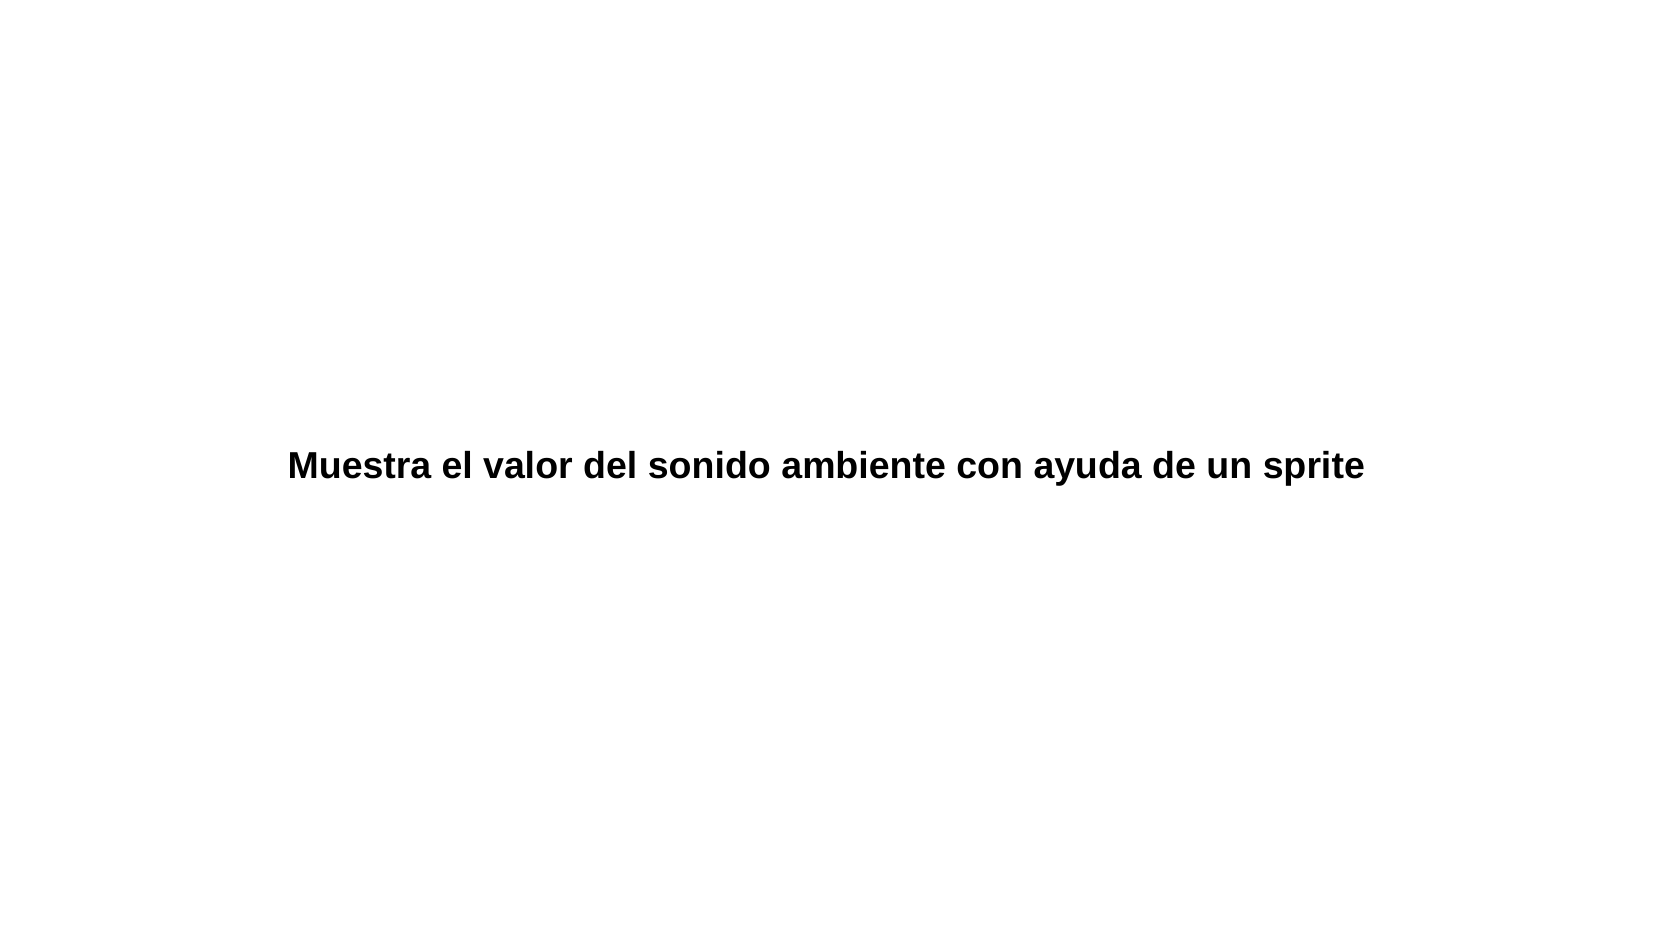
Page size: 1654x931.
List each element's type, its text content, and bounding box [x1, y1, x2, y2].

text_box Muestra el valor del sonido ambiente con ayuda de un sprite [272, 436, 1381, 494]
